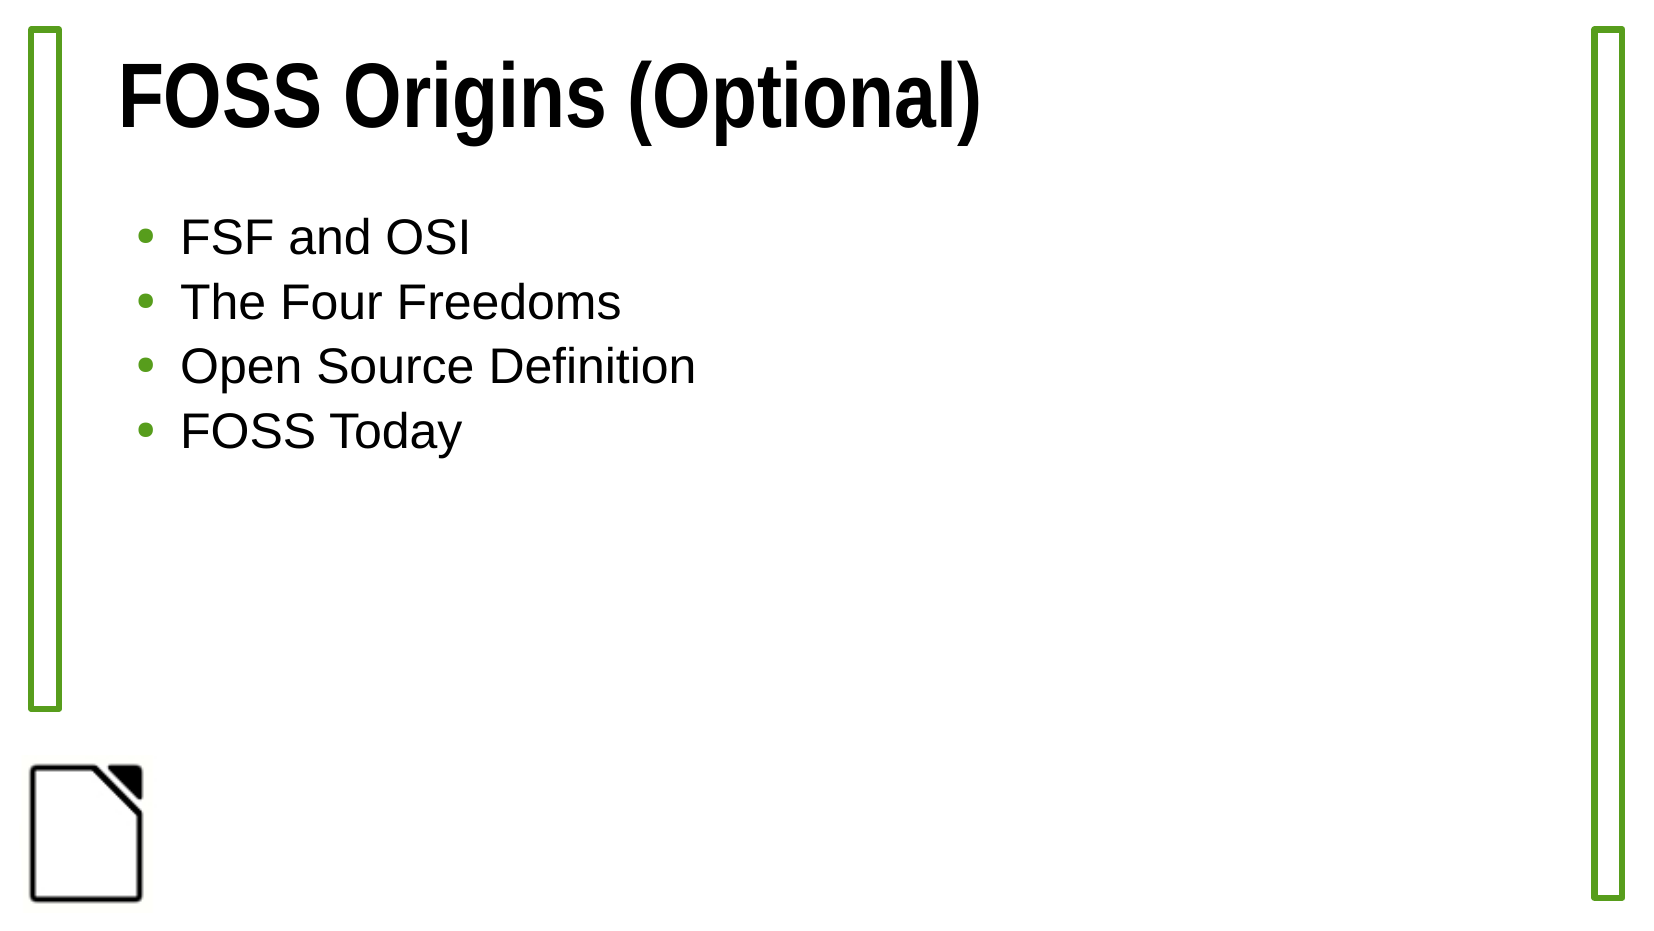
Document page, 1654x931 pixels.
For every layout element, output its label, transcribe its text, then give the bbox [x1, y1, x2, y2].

list FSF and OSI The Four Freedoms Open Source Definition FOSS Today [118, 209, 1536, 830]
title FOSS Origins (Optional) [118, 35, 1536, 154]
picture [9, 755, 166, 913]
